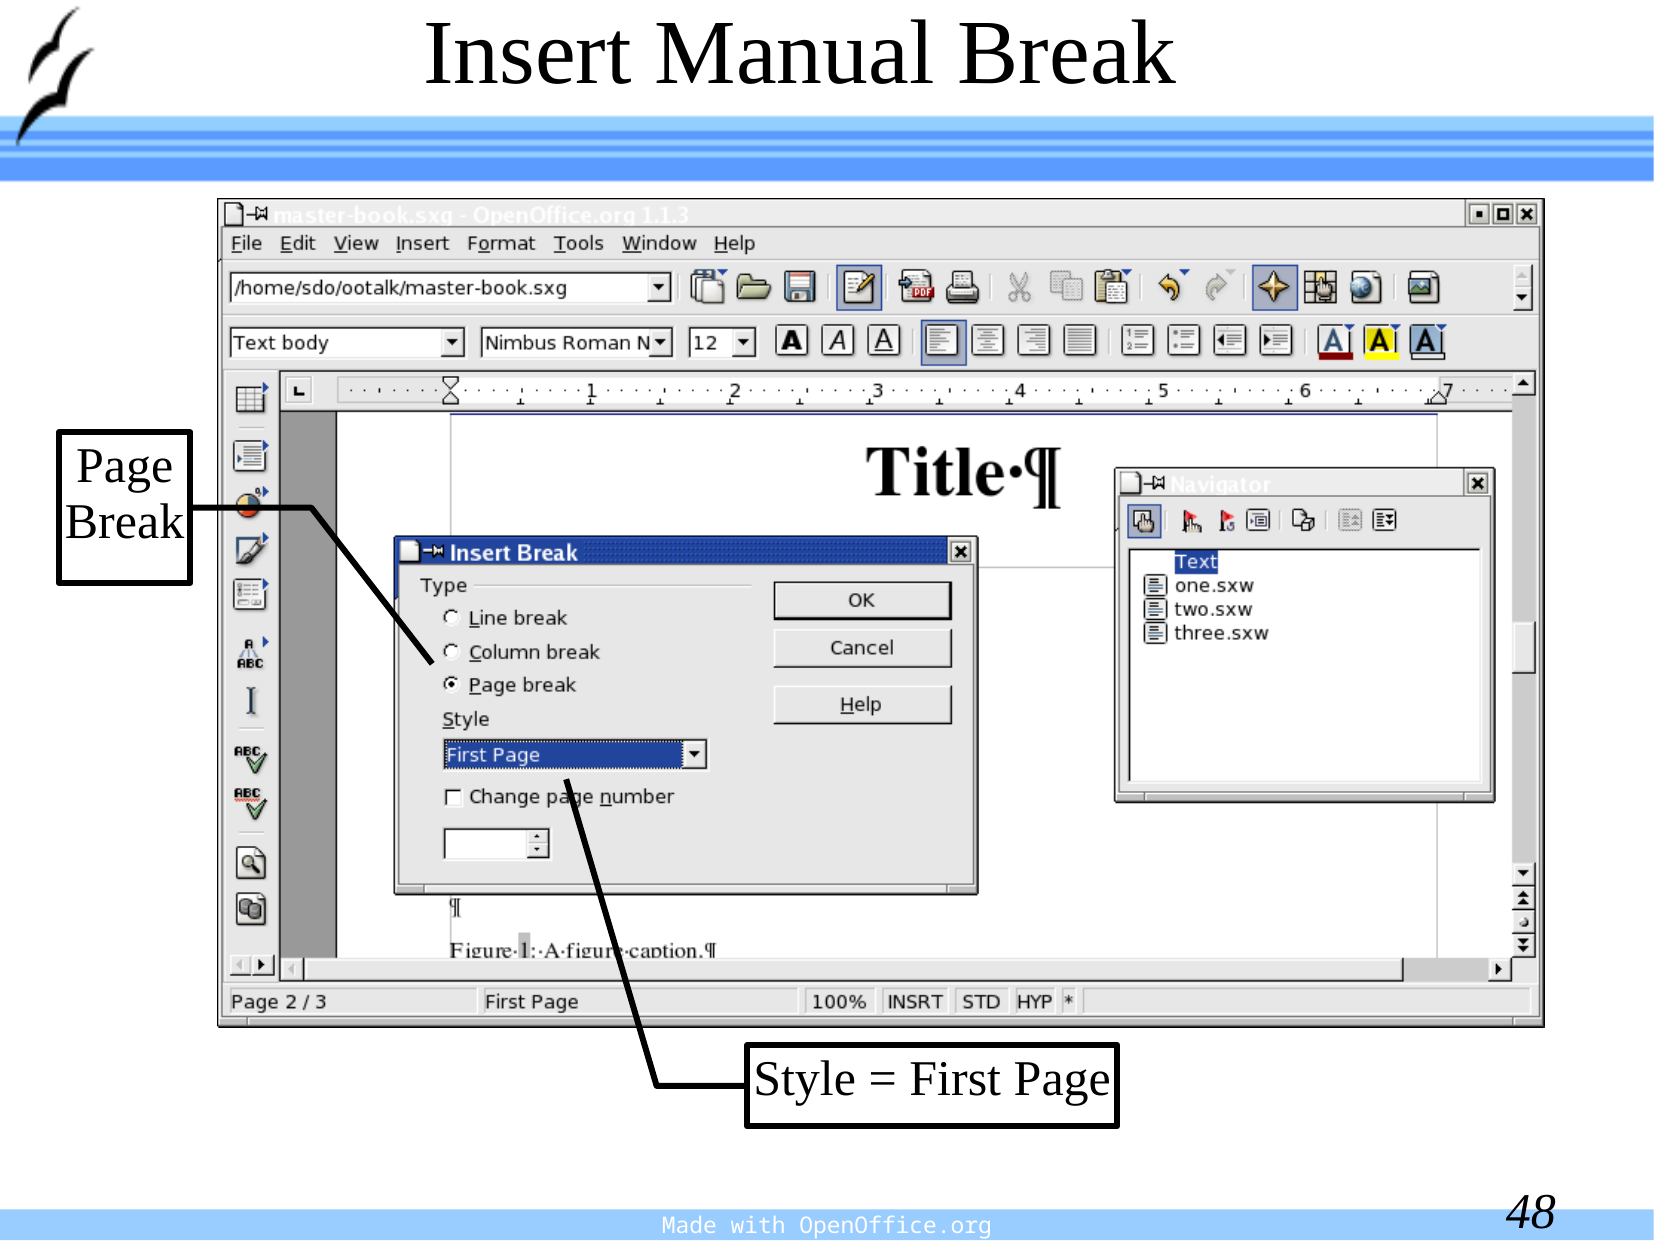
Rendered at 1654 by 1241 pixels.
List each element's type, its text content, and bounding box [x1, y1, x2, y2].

title Insert Manual Break [94, 0, 1507, 117]
text_box Style = First Page [747, 1045, 1118, 1127]
picture [0, 0, 1654, 188]
text_box Page Break [58, 432, 191, 583]
picture [217, 198, 1545, 1028]
